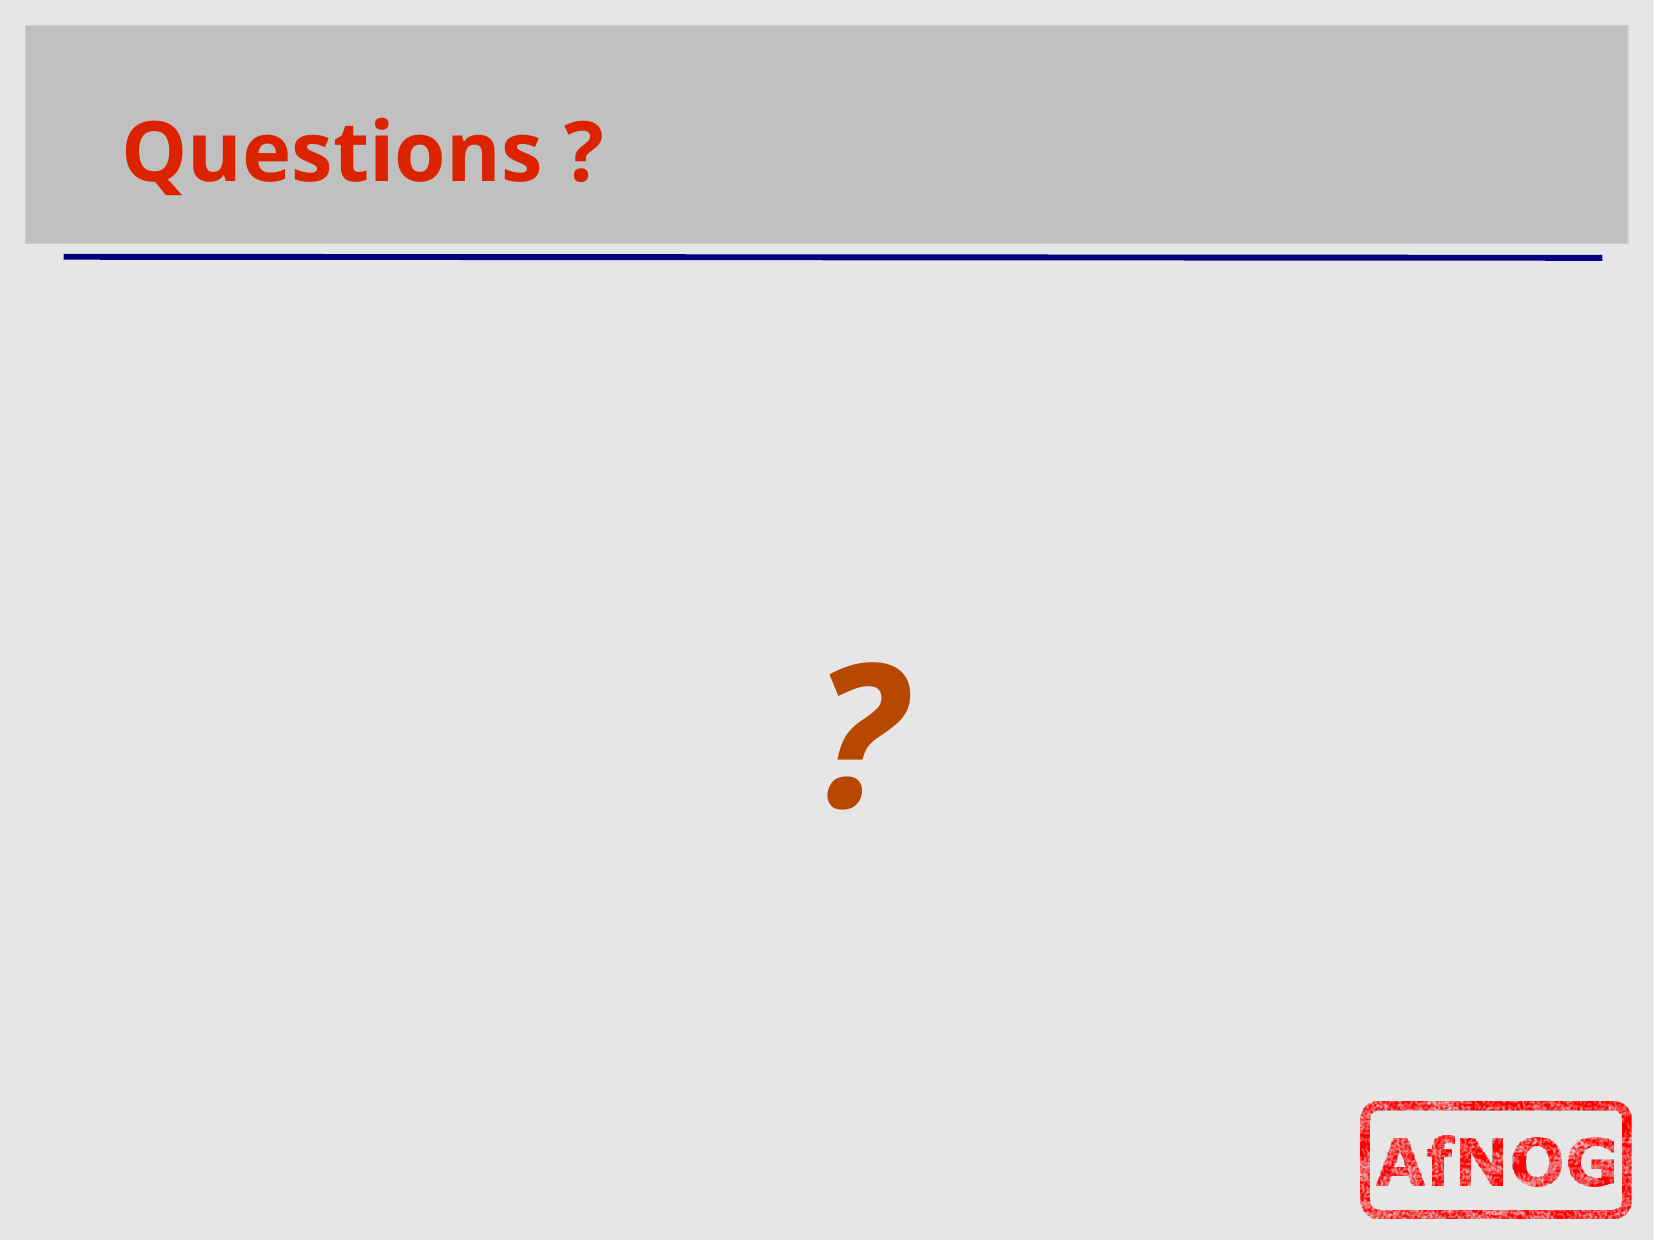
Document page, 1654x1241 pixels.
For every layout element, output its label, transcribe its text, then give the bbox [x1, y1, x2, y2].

subtitle ? [121, 322, 1561, 1133]
picture [1360, 1100, 1632, 1219]
title Questions ? [121, 46, 1534, 254]
